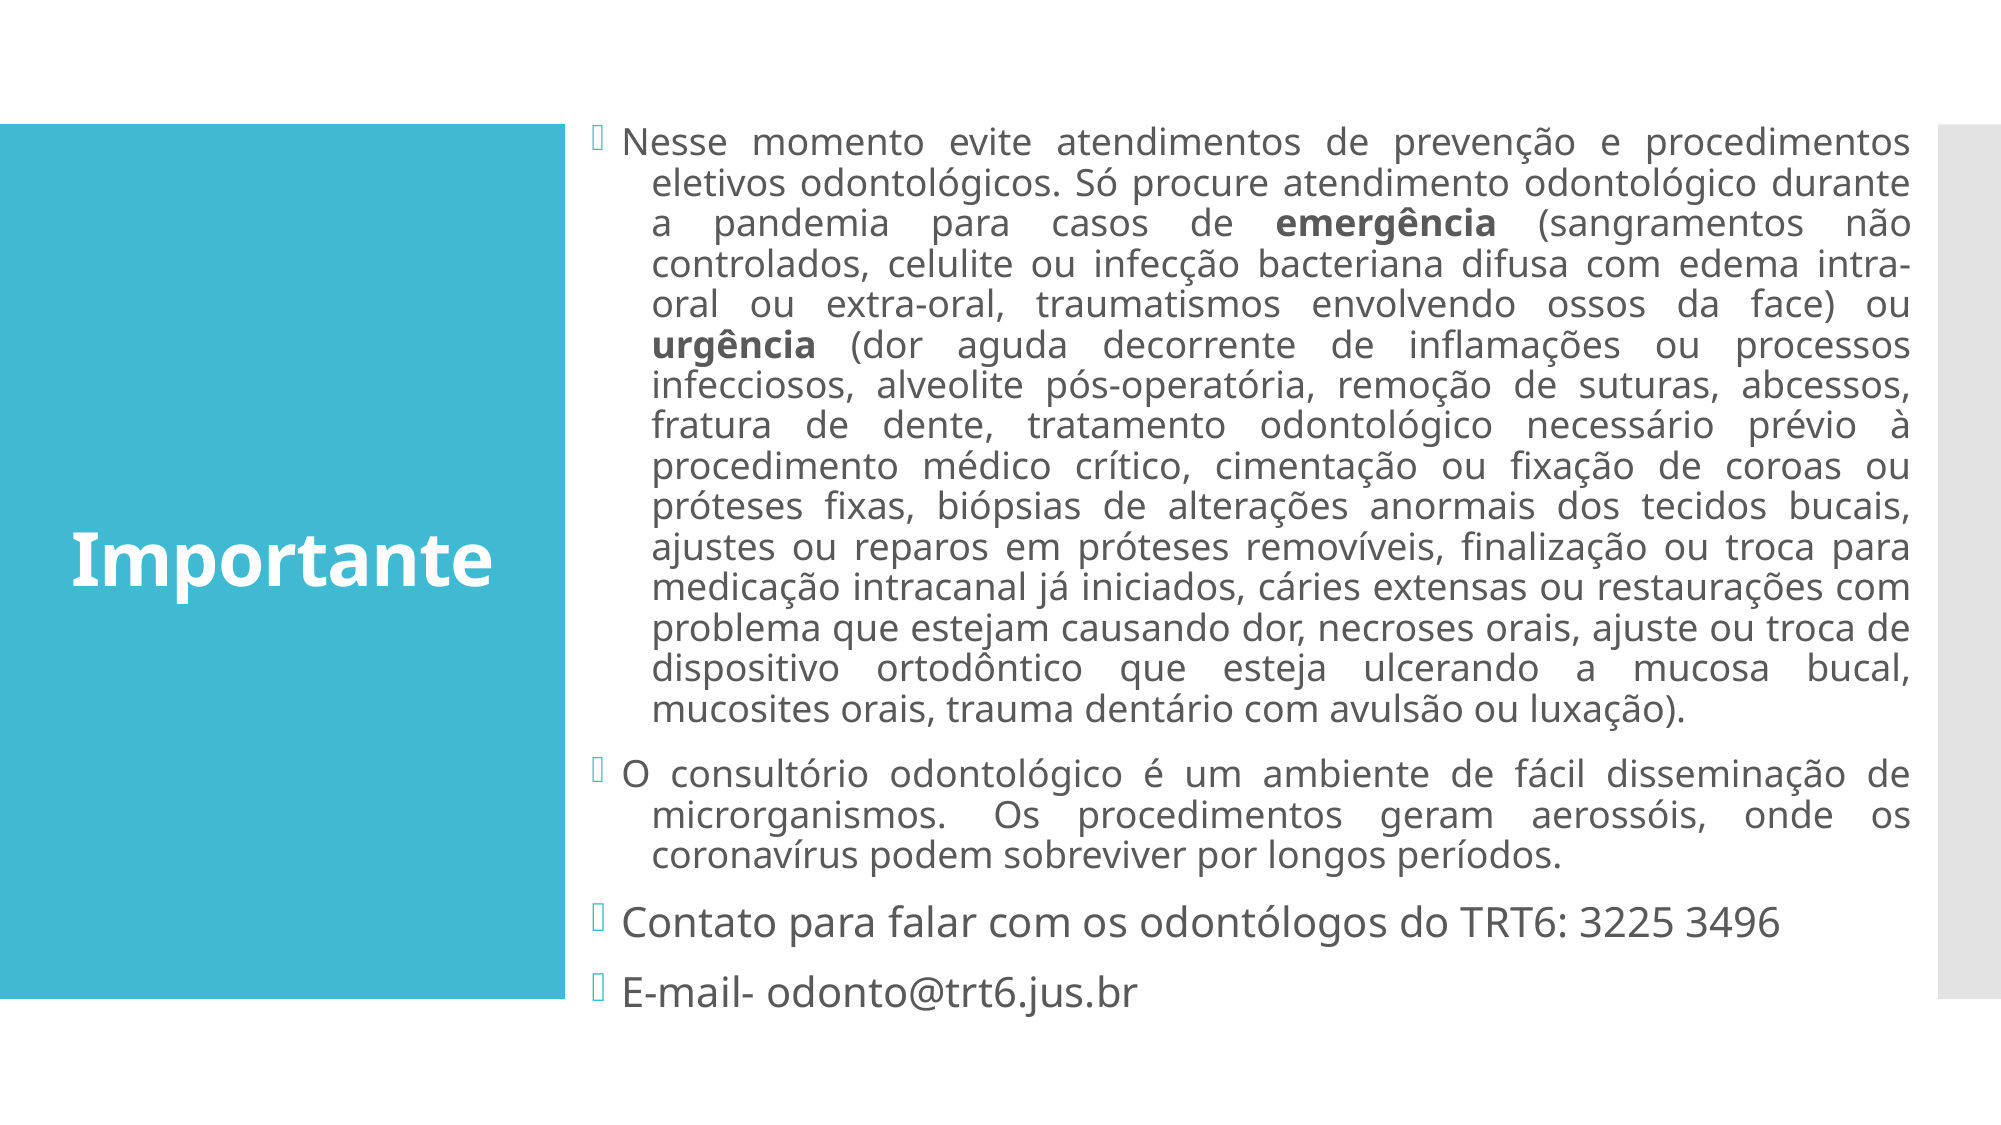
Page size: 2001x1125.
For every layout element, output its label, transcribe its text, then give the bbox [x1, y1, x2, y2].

list Nesse momento evite atendimentos de prevenção e procedimentos eletivos odontológicos. Só procure atendimento odontológico durante a pandemia para casos de emergência (sangramentos não controlados, celulite ou infecção bacteriana difusa com edema intra-oral ou extra-oral, traumatismos envolvendo ossos da face) ou urgência (dor aguda decorrente de inflamações ou processos infecciosos, alveolite pós-operatória, remoção de suturas, abcessos, fratura de dente, tratamento odontológico necessário prévio à procedimento médico crítico, cimentação ou fixação de coroas ou próteses fixas, biópsias de alterações anormais dos tecidos bucais, ajustes ou reparos em próteses removíveis, finalização ou troca para medicação intracanal já iniciados, cáries extensas ou restaurações com problema que estejam causando dor, necroses orais, ajuste ou troca de dispositivo ortodôntico que esteja ulcerando a mucosa bucal, mucosites orais, trauma dentário com avulsão ou luxação). O consultório odontológico é um ambiente de fácil disseminação de microrganismos. Os procedimentos geram aerossóis, onde os coronavírus podem sobreviver por longos períodos. Contato para falar com os odontólogos do TRT6: 3225 3496 E-mail- odonto@trt6.jus.br [576, 115, 1929, 1025]
title Importante [41, 184, 526, 940]
